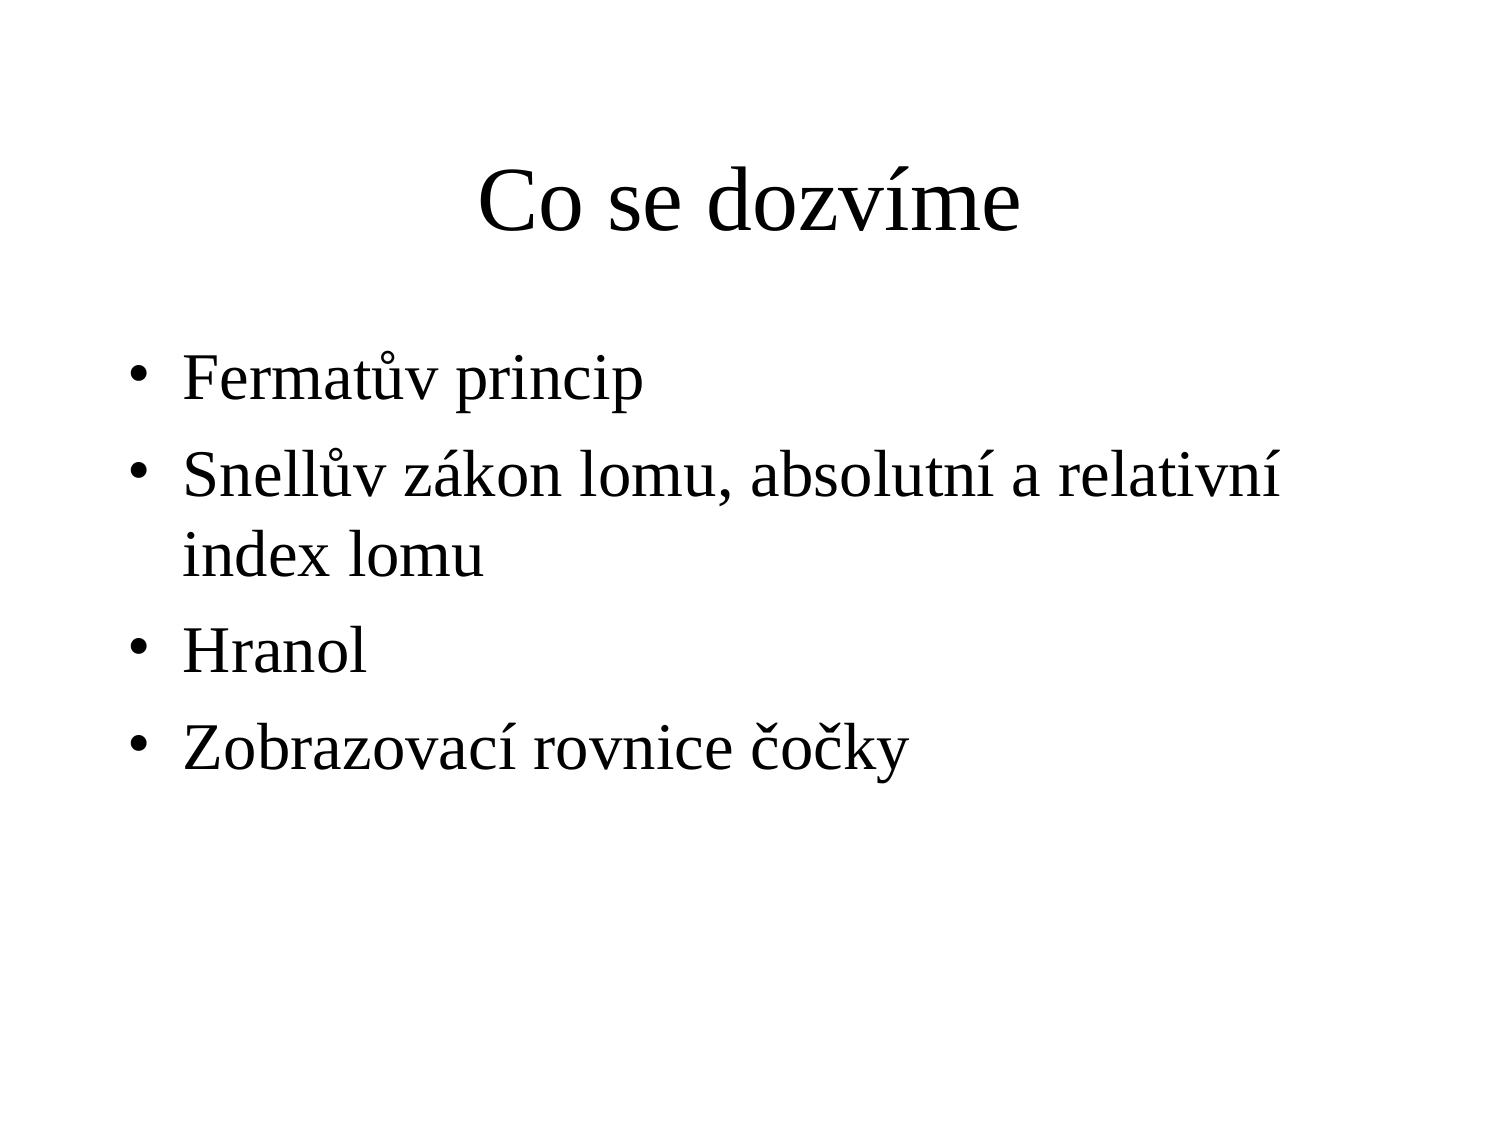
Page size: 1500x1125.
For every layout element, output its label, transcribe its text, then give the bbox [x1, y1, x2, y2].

list Fermatův princip Snellův zákon lomu, absolutní a relativní index lomu Hranol Zobrazovací rovnice čočky [112, 324, 1388, 1001]
title Co se dozvíme [112, 99, 1388, 288]
